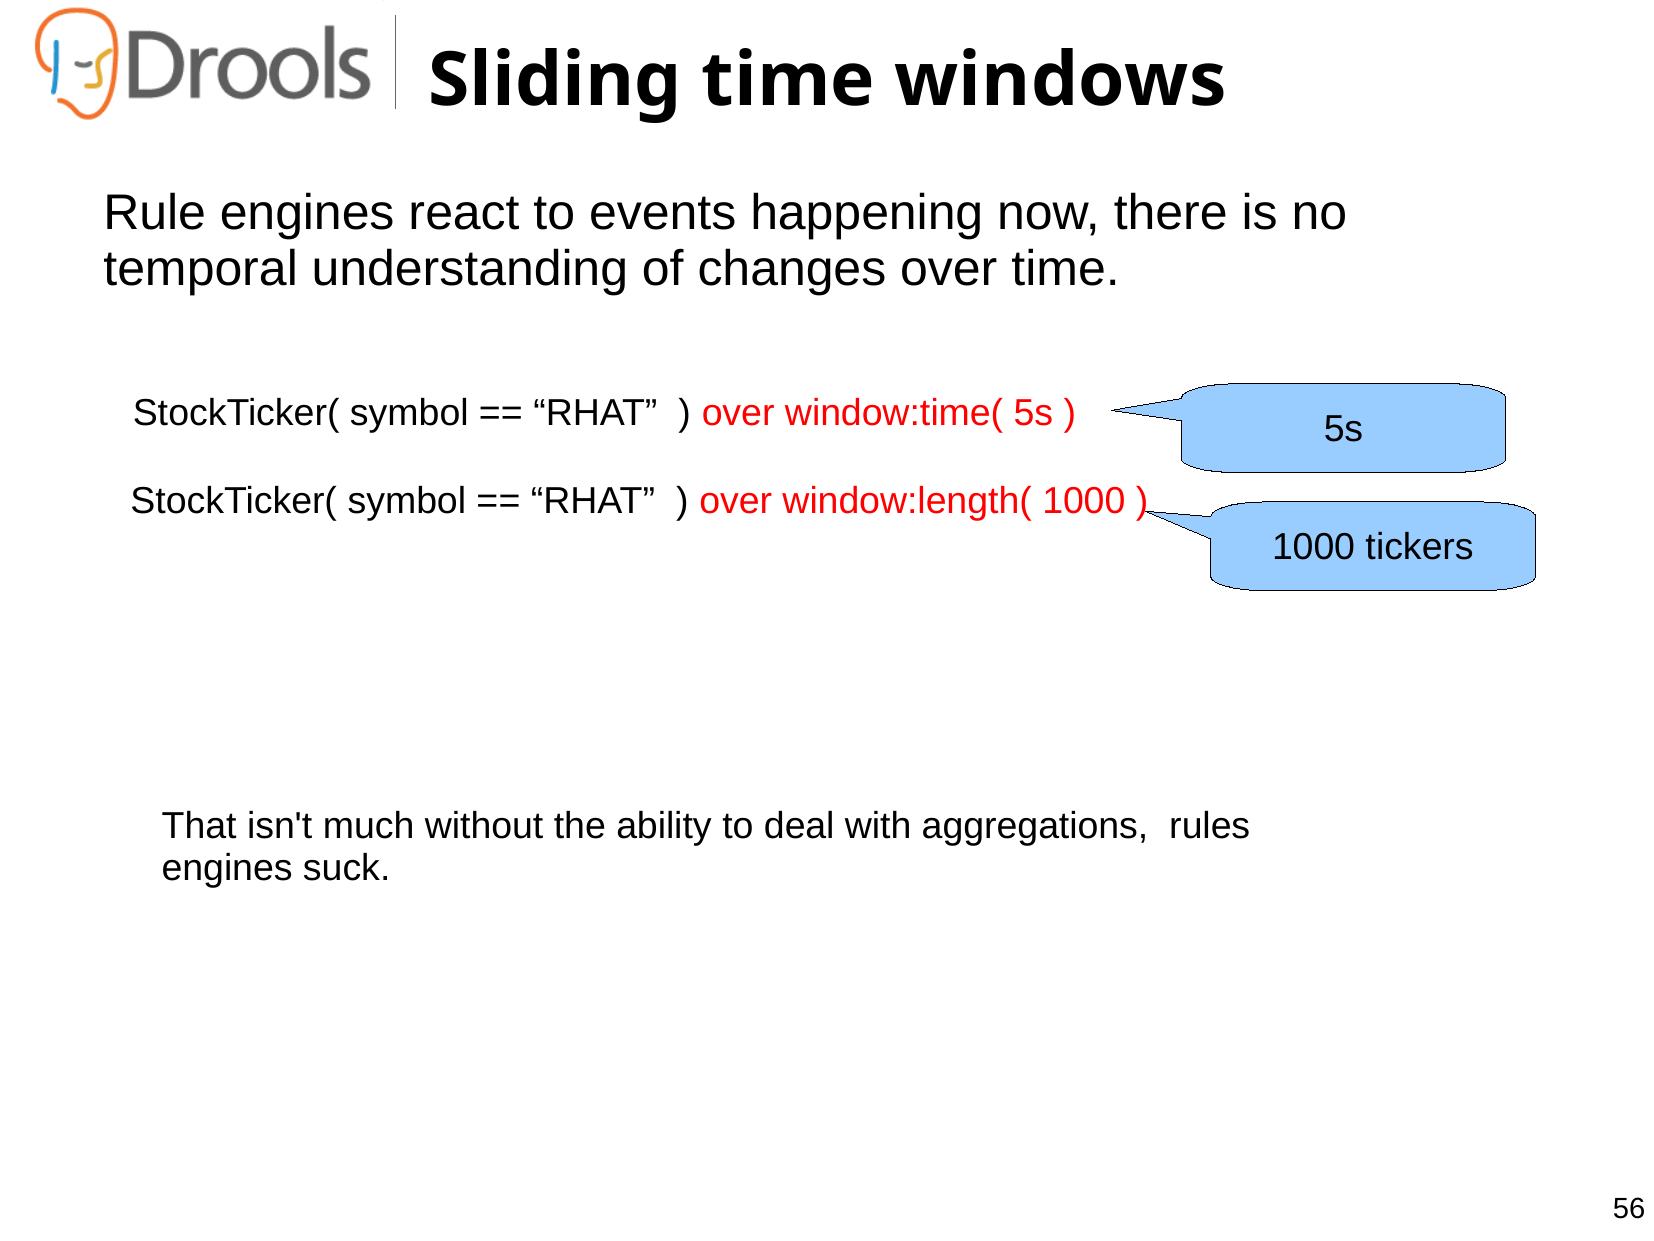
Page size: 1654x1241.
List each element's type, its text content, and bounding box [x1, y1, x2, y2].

text_box 5s [1111, 383, 1506, 473]
text_box 1000 tickers [1145, 501, 1536, 591]
picture [29, 0, 384, 126]
text_box StockTicker( symbol == “RHAT” ) over window:time( 5s ) [118, 383, 1090, 441]
text_box StockTicker( symbol == “RHAT” ) over window:length( 1000 ) [115, 472, 1162, 530]
text_box Rule engines react to events happening now, there is no temporal understanding of changes over time. [88, 177, 1506, 323]
title Sliding time windows [413, 17, 1595, 139]
text_box That isn't much without the ability to deal with aggregations, rules engines suck. [146, 797, 1270, 897]
